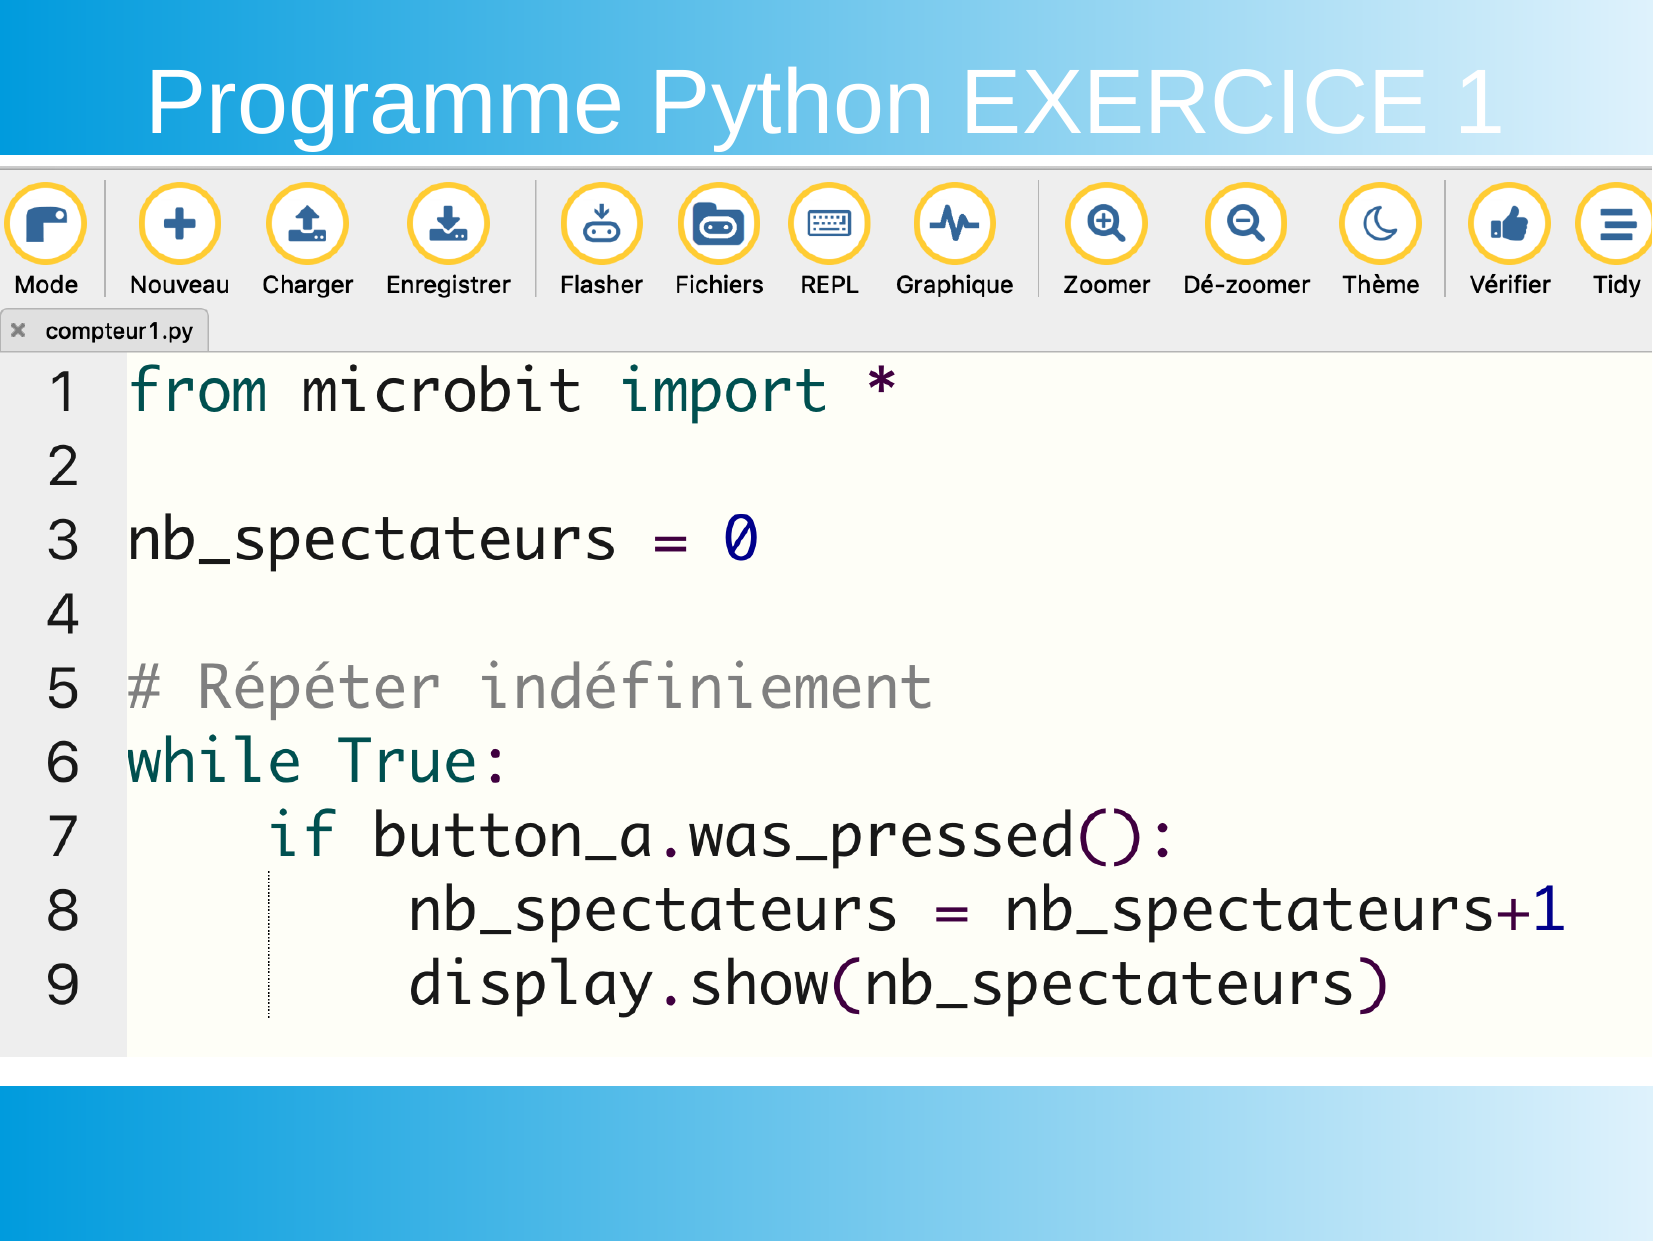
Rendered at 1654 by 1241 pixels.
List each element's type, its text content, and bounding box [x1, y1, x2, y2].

title Programme Python EXERCICE 1 [82, 49, 1571, 155]
picture [0, 166, 1652, 1057]
